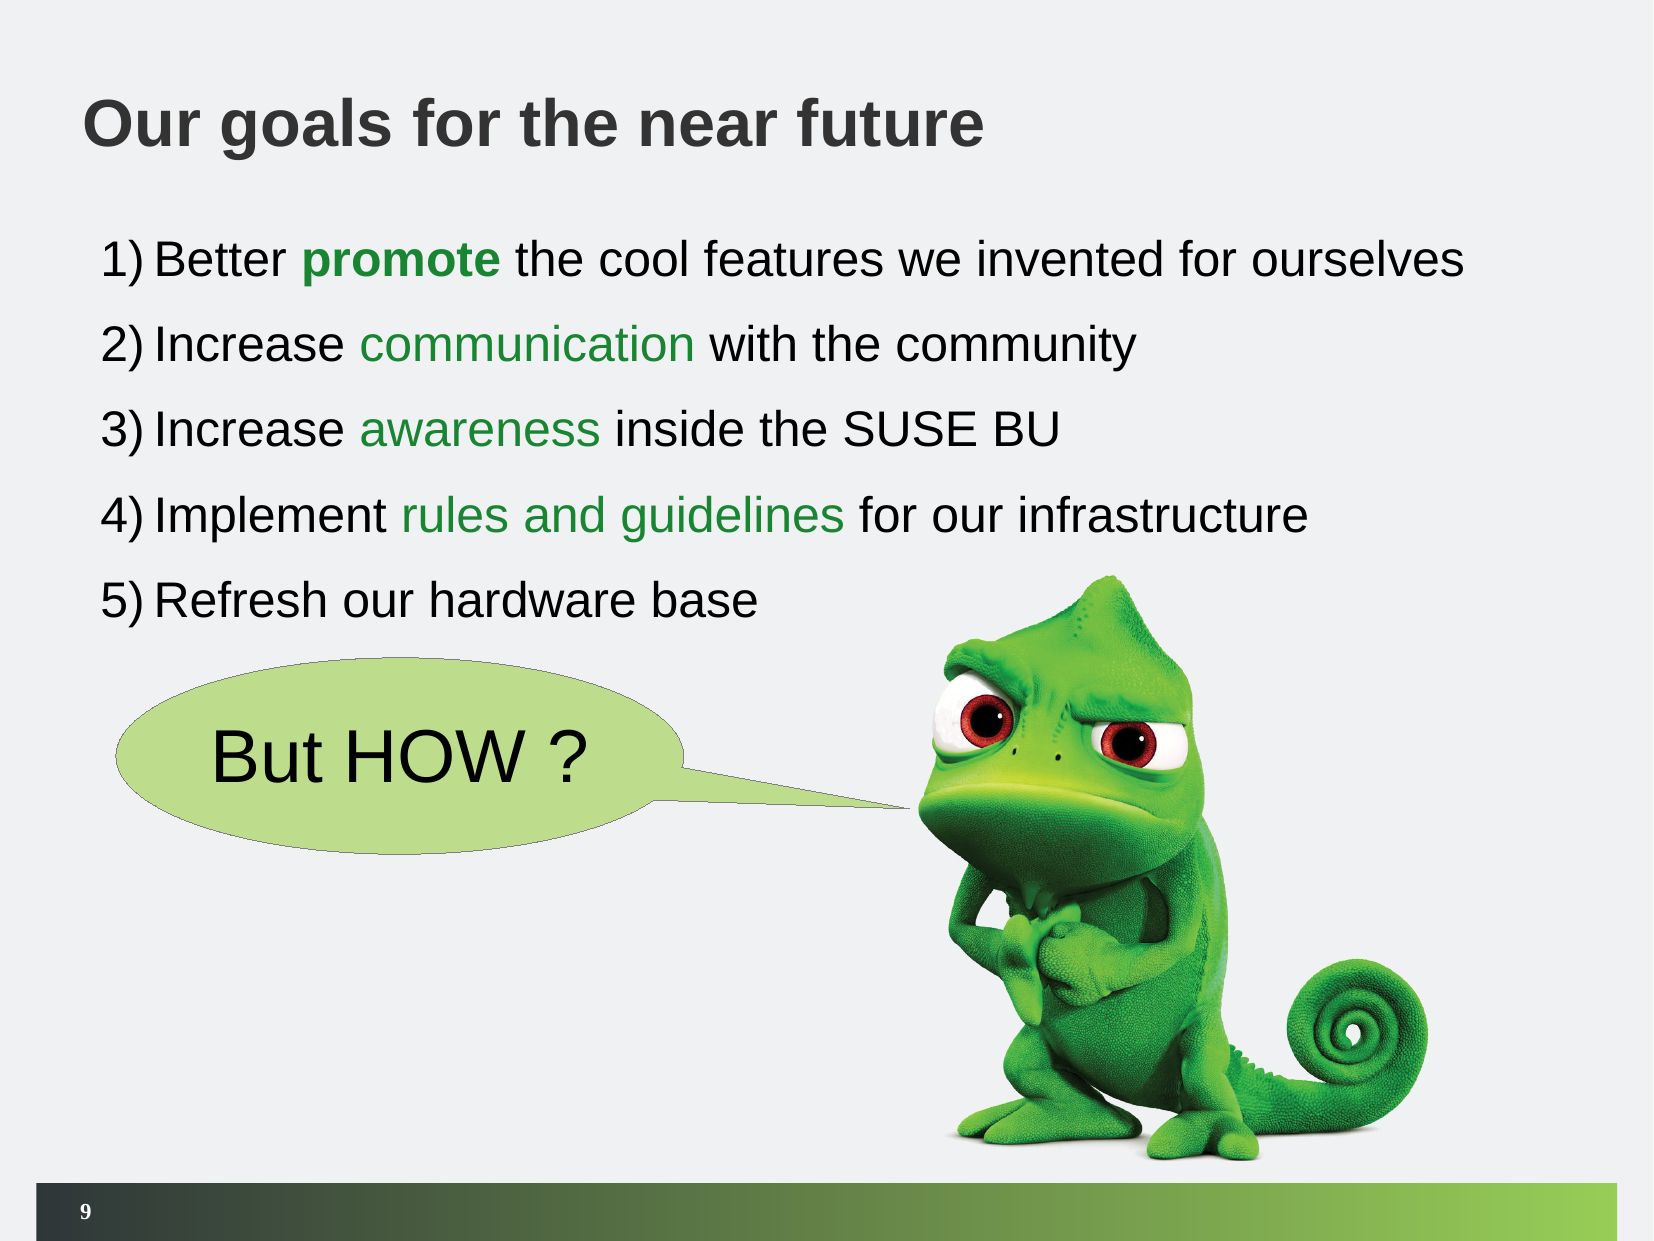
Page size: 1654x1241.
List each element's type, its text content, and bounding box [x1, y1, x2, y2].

text_box But HOW ? [115, 657, 910, 855]
picture [0, 0, 1654, 1241]
title Our goals for the near future [82, 49, 1571, 198]
list Better promote the cool features we invented for ourselves Increase communication with the community Increase awareness inside the SUSE BU Implement rules and guidelines for our infrastructure Refresh our hardware base [82, 231, 1571, 1050]
